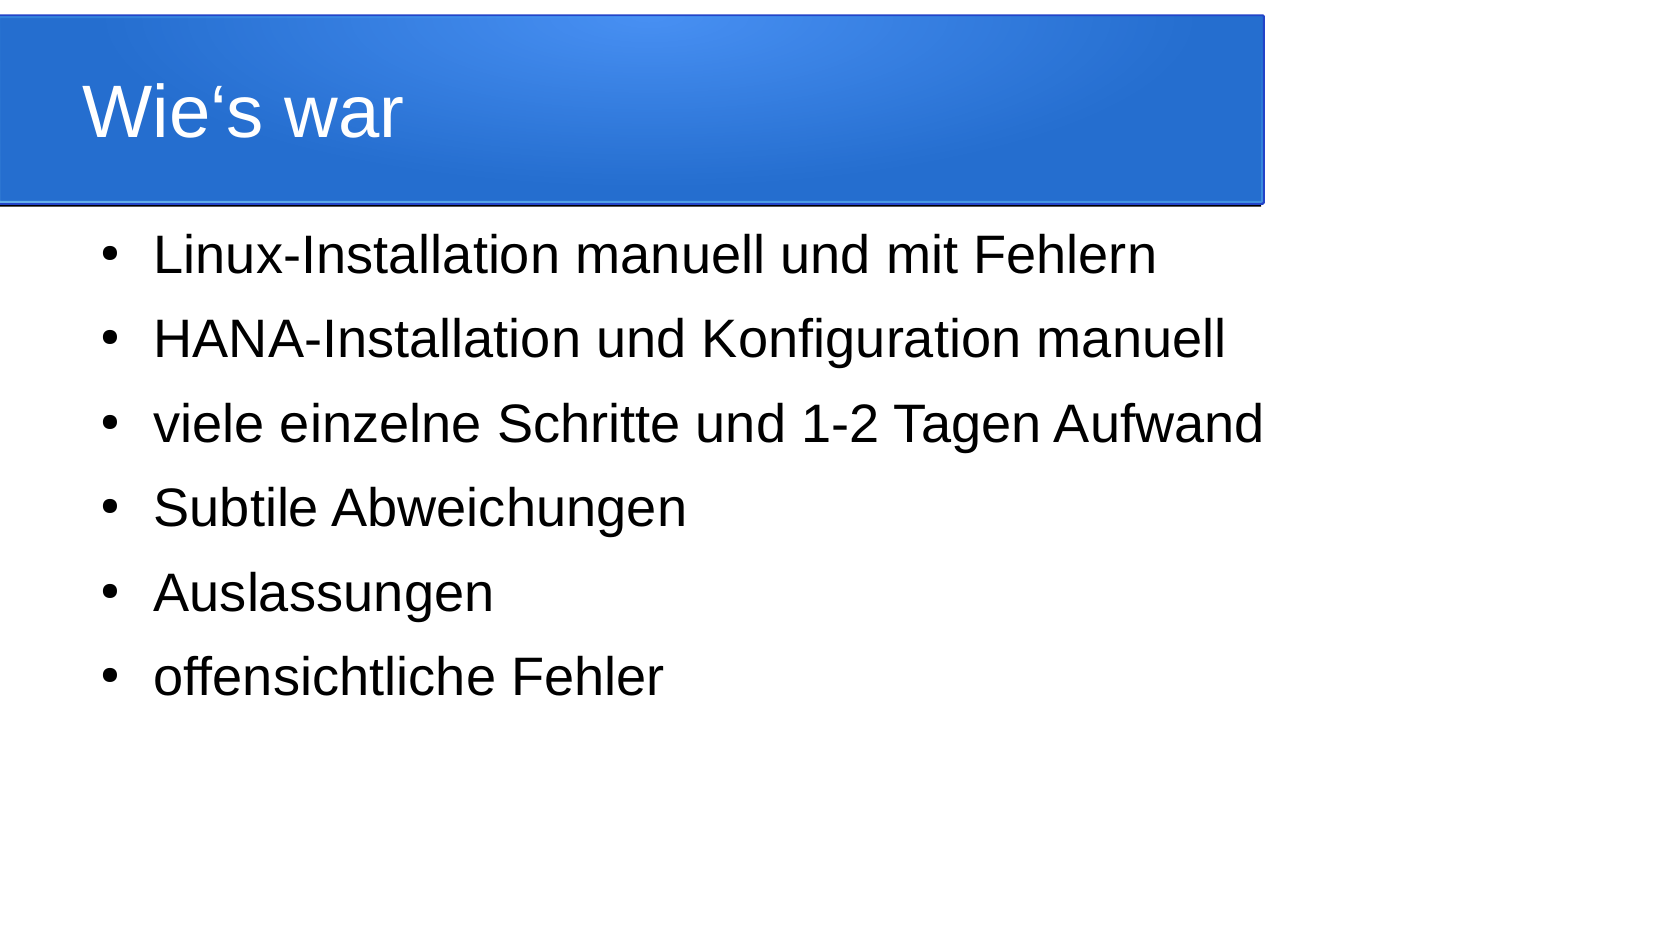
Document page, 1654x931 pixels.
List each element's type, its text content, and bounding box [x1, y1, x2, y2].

title Wie‘s war [82, 35, 1235, 189]
list Linux-Installation manuell und mit Fehlern HANA-Installation und Konfiguration manuell viele einzelne Schritte und 1-2 Tagen Aufwand Subtile Abweichungen Auslassungen offensichtliche Fehler [82, 224, 1571, 764]
